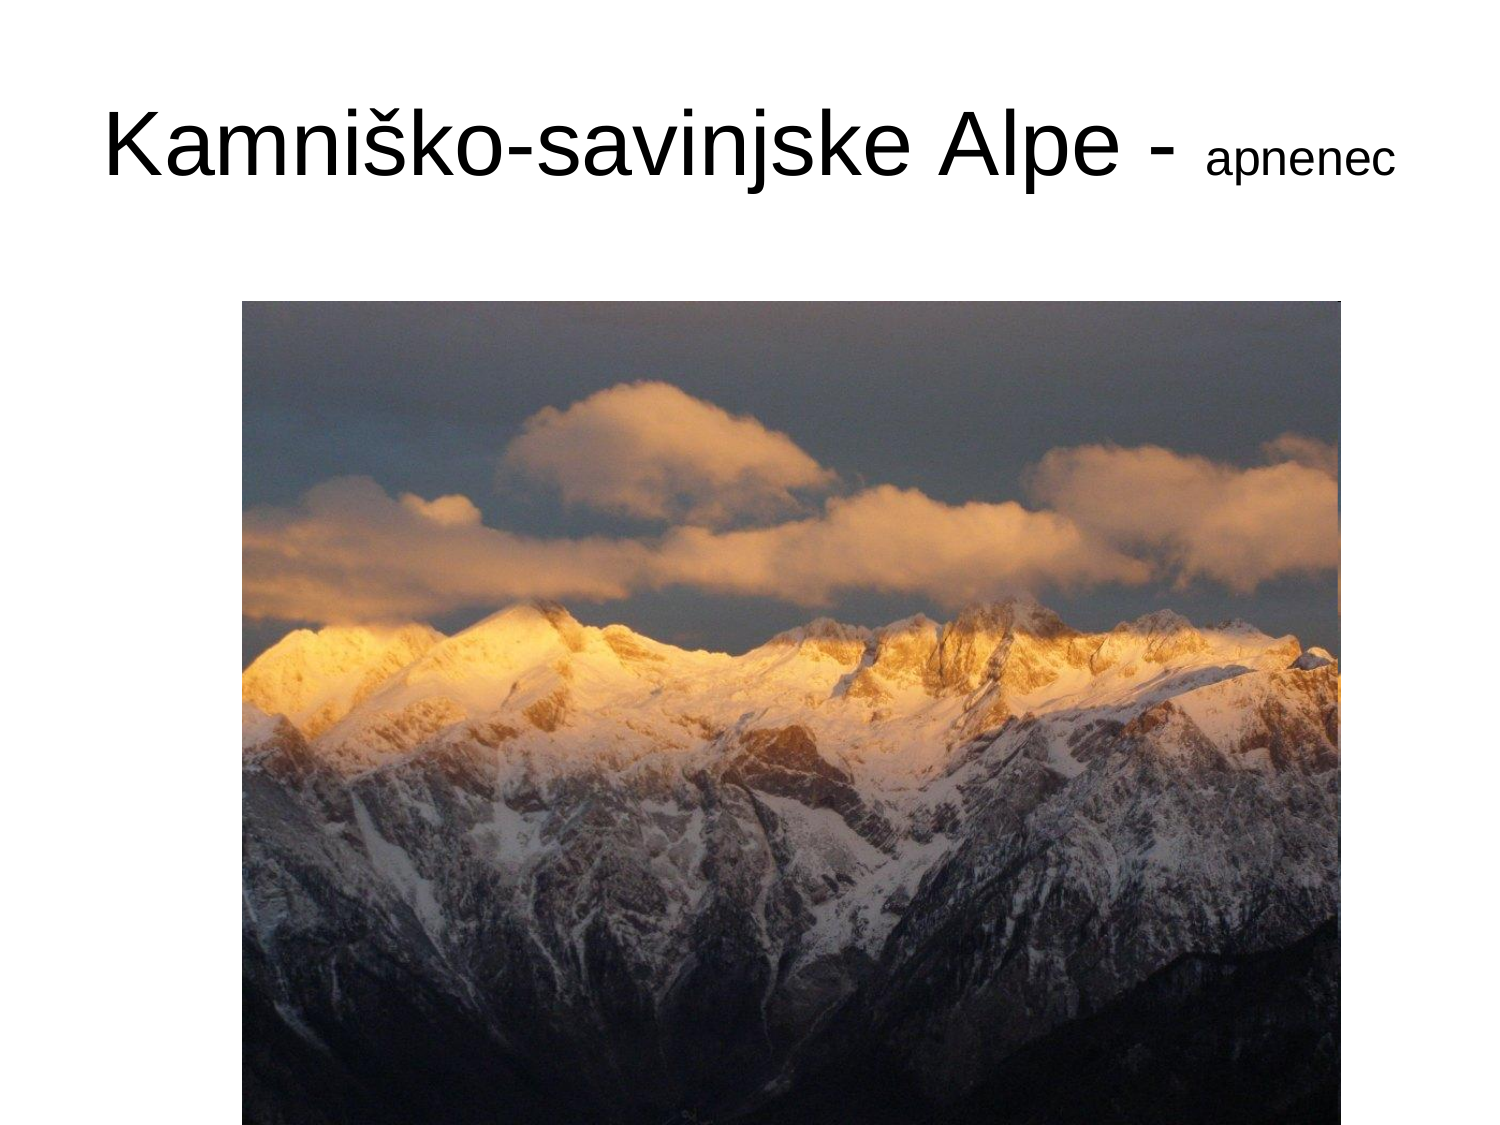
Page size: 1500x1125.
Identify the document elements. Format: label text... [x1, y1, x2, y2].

picture [242, 301, 1341, 1125]
title Kamniško-savinjske Alpe - apnenec [75, 45, 1426, 233]
